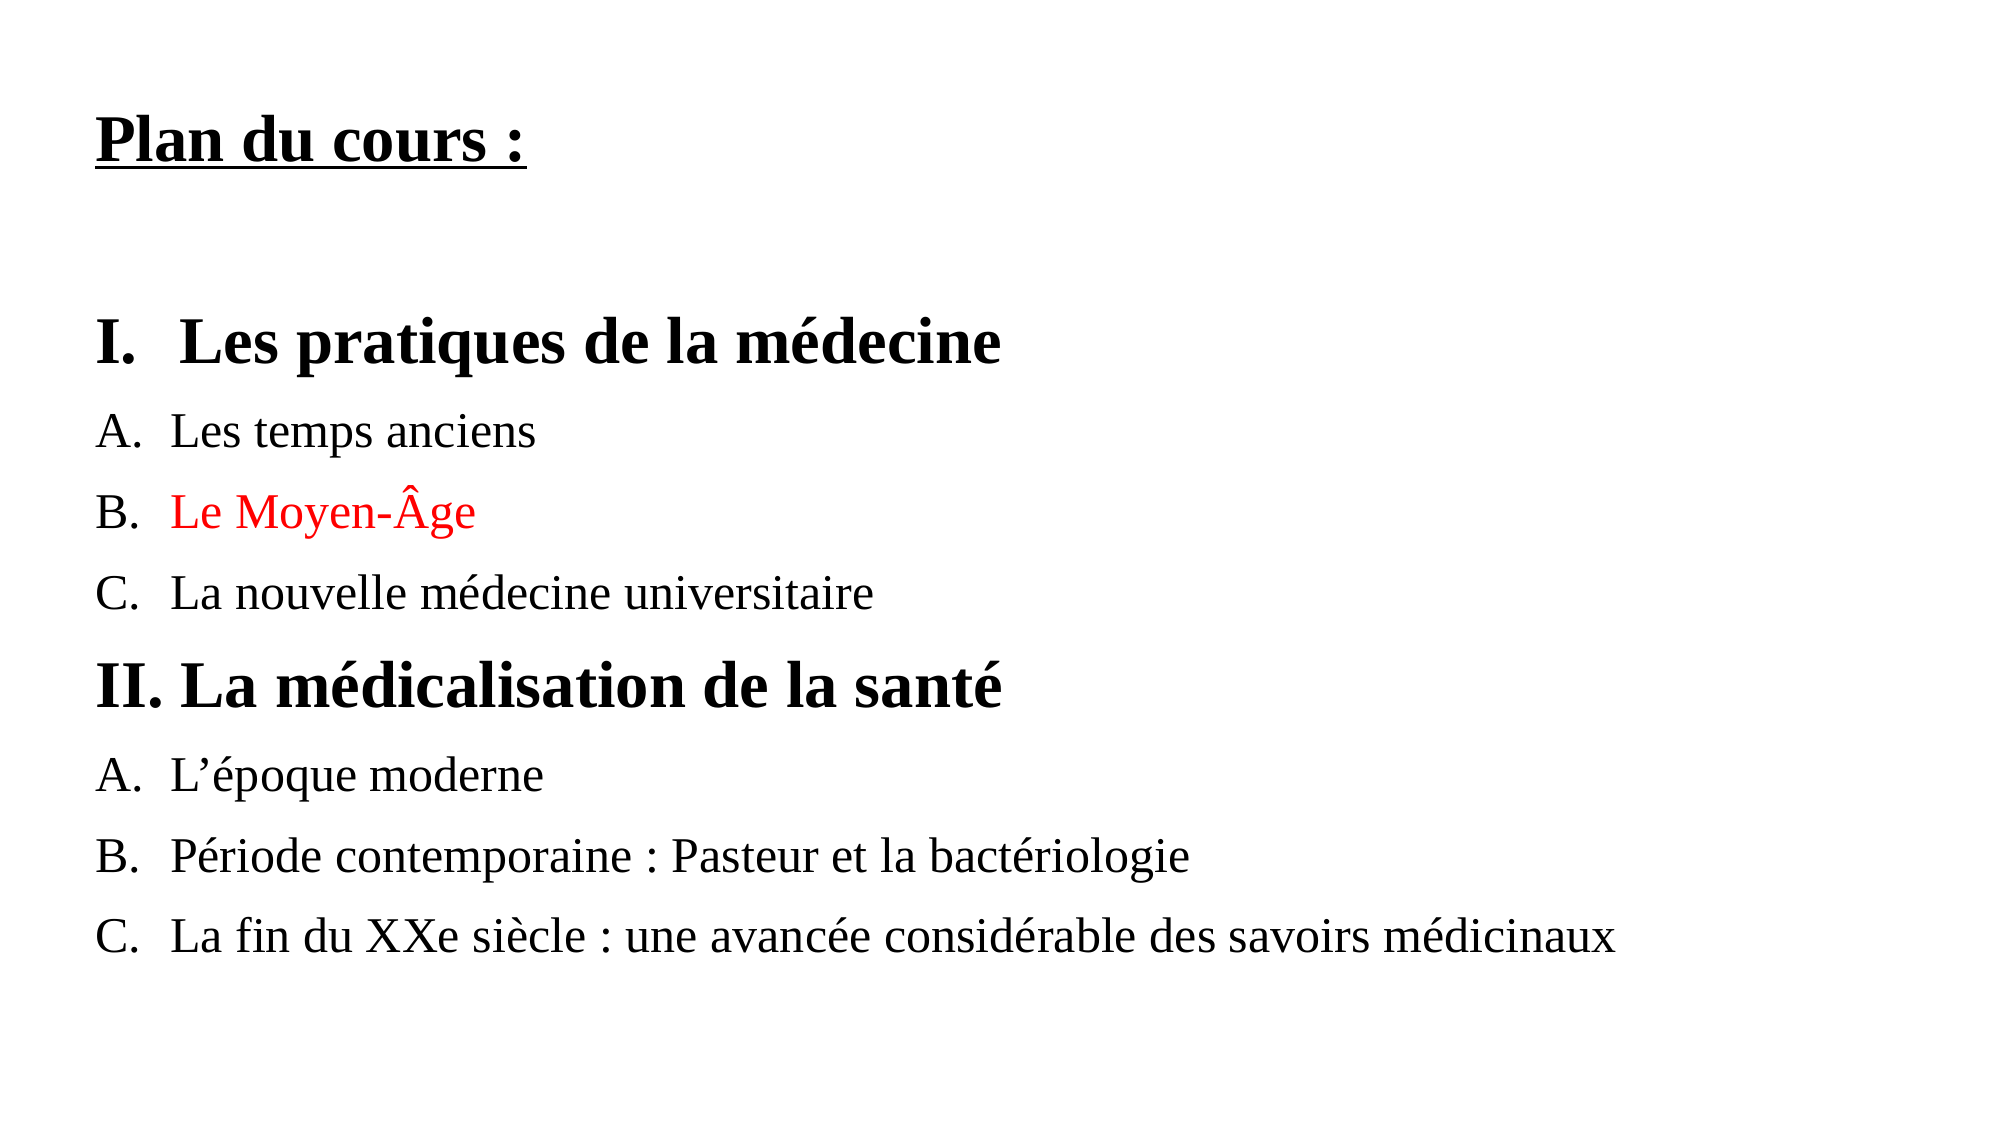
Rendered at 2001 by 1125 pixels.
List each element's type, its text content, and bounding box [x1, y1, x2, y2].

list Plan du cours : Les pratiques de la médecine Les temps anciens Le Moyen-Âge La nouvelle médecine universitaire II. La médicalisation de la santé L’époque moderne Période contemporaine : Pasteur et la bactériologie La fin du XXe siècle : une avancée considérable des savoirs médicinaux [80, 87, 1864, 1068]
